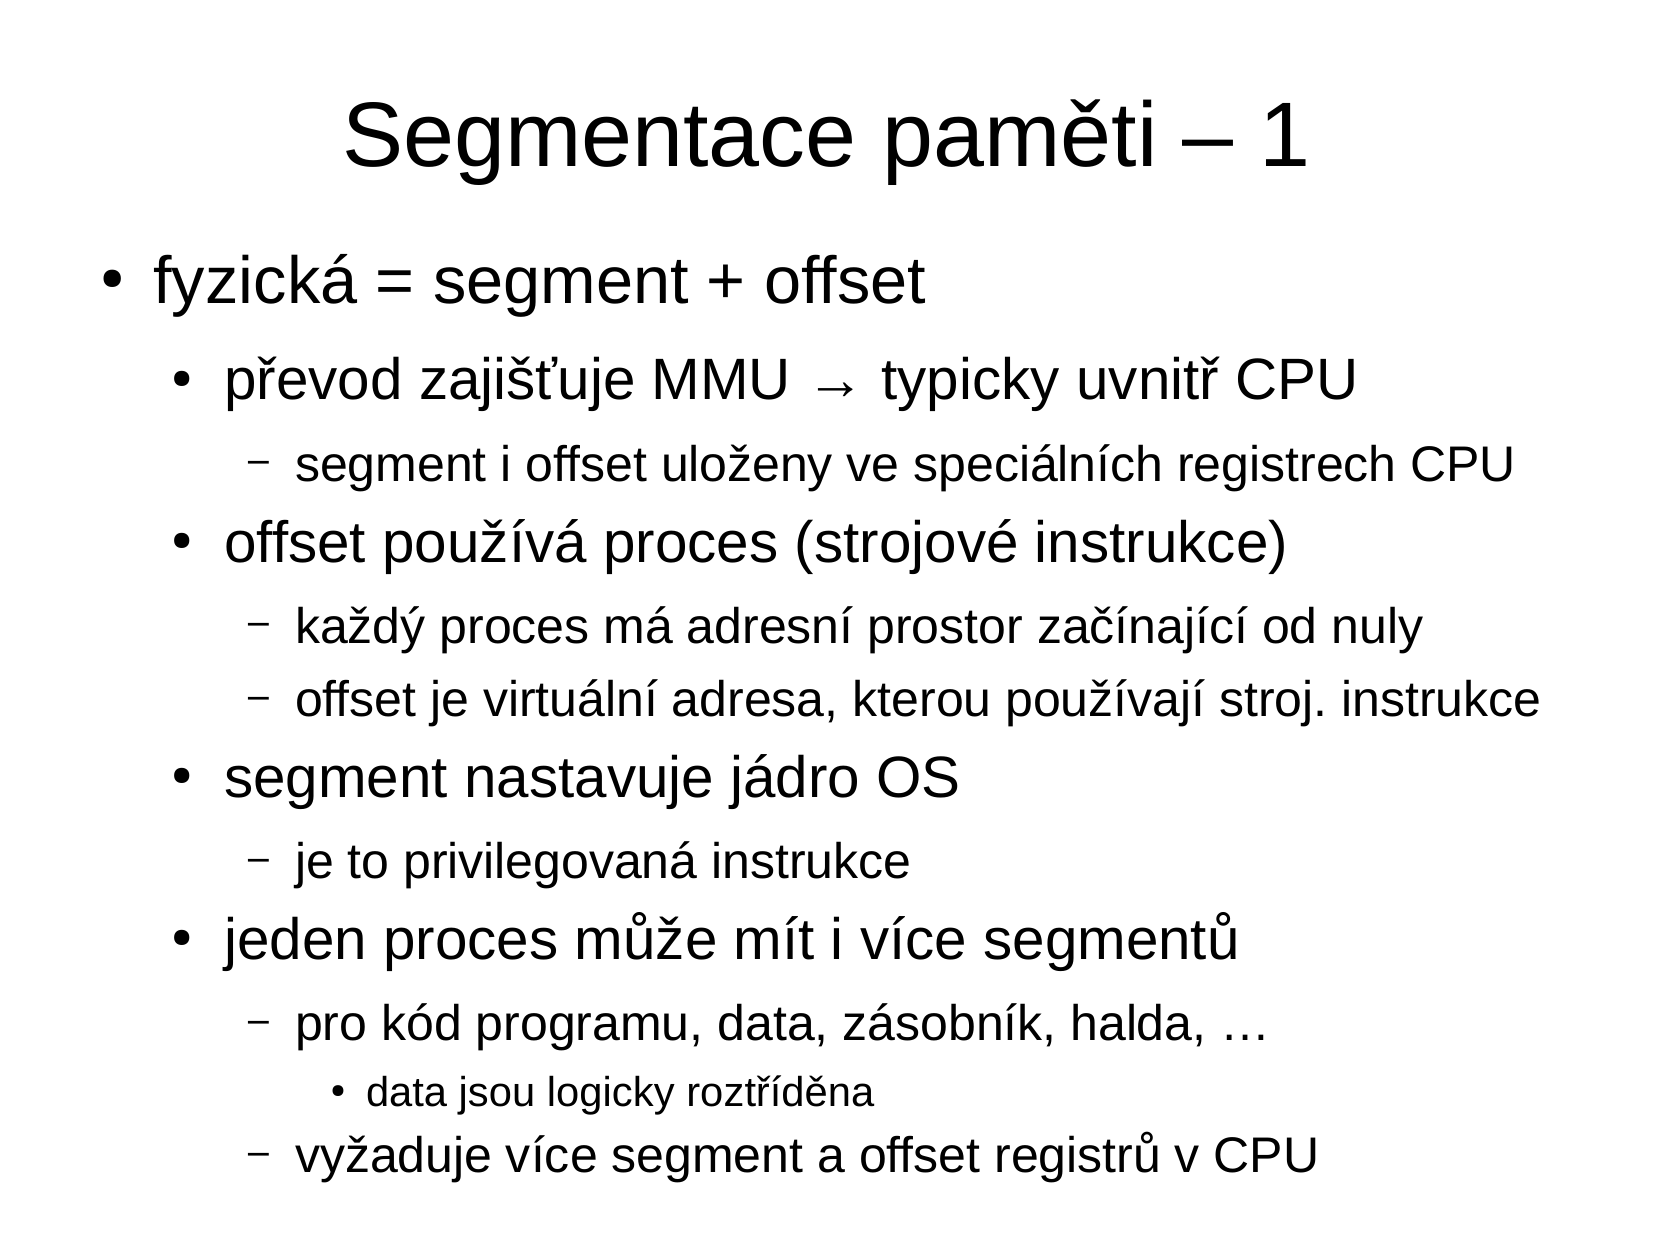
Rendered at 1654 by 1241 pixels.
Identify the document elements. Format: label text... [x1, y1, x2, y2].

list fyzická = segment + offset převod zajišťuje MMU → typicky uvnitř CPU segment i offset uloženy ve speciálních registrech CPU offset používá proces (strojové instrukce) každý proces má adresní prostor začínající od nuly offset je virtuální adresa, kterou používají stroj. instrukce segment nastavuje jádro OS je to privilegovaná instrukce jeden proces může mít i více segmentů pro kód programu, data, zásobník, halda, … data jsou logicky roztříděna vyžaduje více segment a offset registrů v CPU [82, 242, 1571, 1183]
title Segmentace paměti – 1 [82, 39, 1571, 232]
